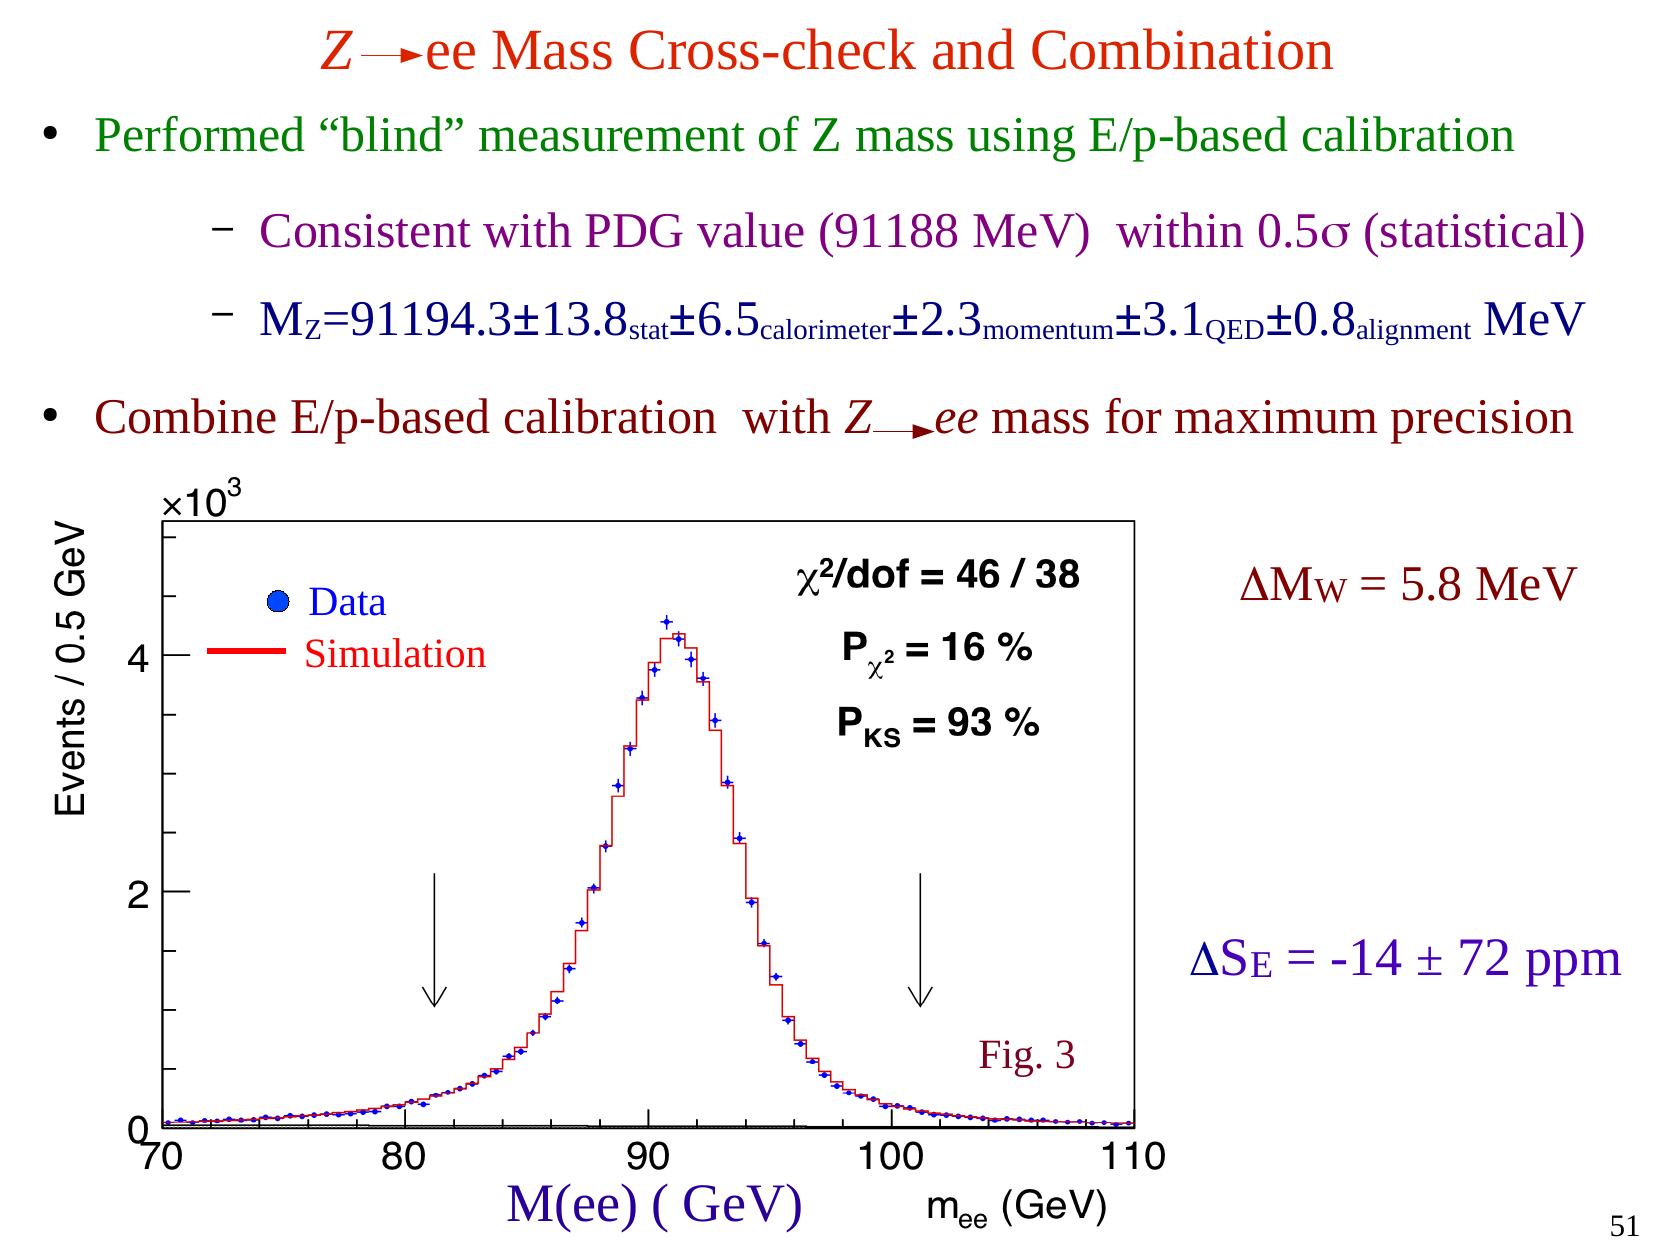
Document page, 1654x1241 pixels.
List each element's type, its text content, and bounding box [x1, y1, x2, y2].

title Z ee Mass Cross-check and Combination [121, 0, 1534, 104]
text_box Fig. 3 [978, 1030, 1076, 1078]
text_box [267, 590, 290, 612]
text_box M(ee) ( GeV) [506, 1173, 847, 1241]
text_box Data [308, 578, 408, 630]
picture [0, 468, 1182, 1241]
list Performed “blind” measurement of Z mass using E/p-based calibration Consistent with PDG value (91188 MeV) within 0.5σ (statistical) MZ=91194.3±13.8stat±6.5calorimeter±2.3momentum±3.1QED±0.8alignment MeV Combine E/p-based calibration with Z ee mass for maximum precision [23, 106, 1654, 555]
text_box ΔMW = 5.8 MeV [1182, 555, 1654, 691]
text_box ΔSE = -14 ± 72 ppm [1171, 926, 1624, 1000]
text_box Simulation [303, 630, 524, 691]
